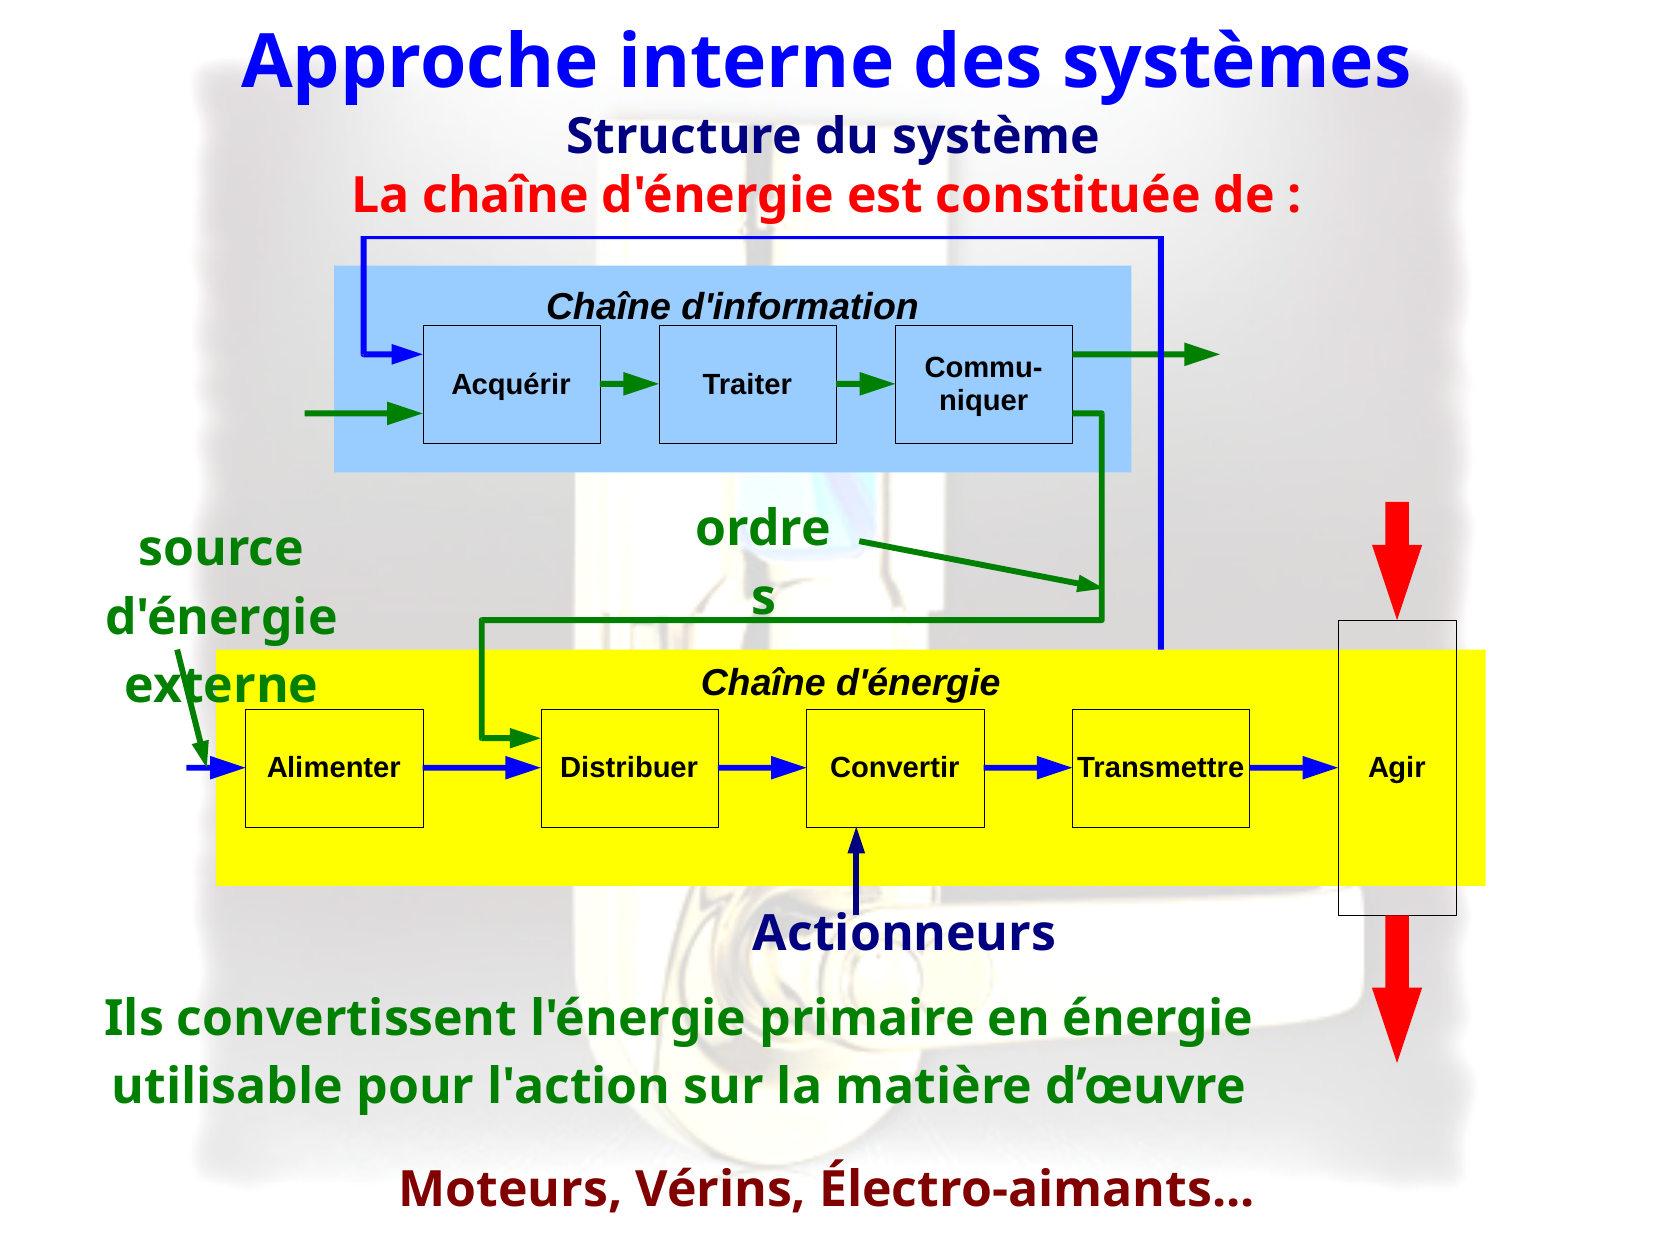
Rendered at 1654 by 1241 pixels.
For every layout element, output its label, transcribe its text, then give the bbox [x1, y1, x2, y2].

text_box source d'énergie externe [0, 501, 443, 662]
chart [186, 237, 1486, 1063]
text_box Structure du système [0, 93, 1654, 151]
text_box Moteurs, Vérins, Électro-aimants... [0, 1145, 1654, 1230]
text_box Actionneurs [738, 890, 1123, 974]
text_box La chaîne d'énergie est constituée de : [0, 151, 1654, 237]
text_box Ils convertissent l'énergie primaire en énergie utilisable pour l'action sur la matière d’œuvre [0, 974, 1359, 1129]
text_box ordres [667, 482, 860, 573]
